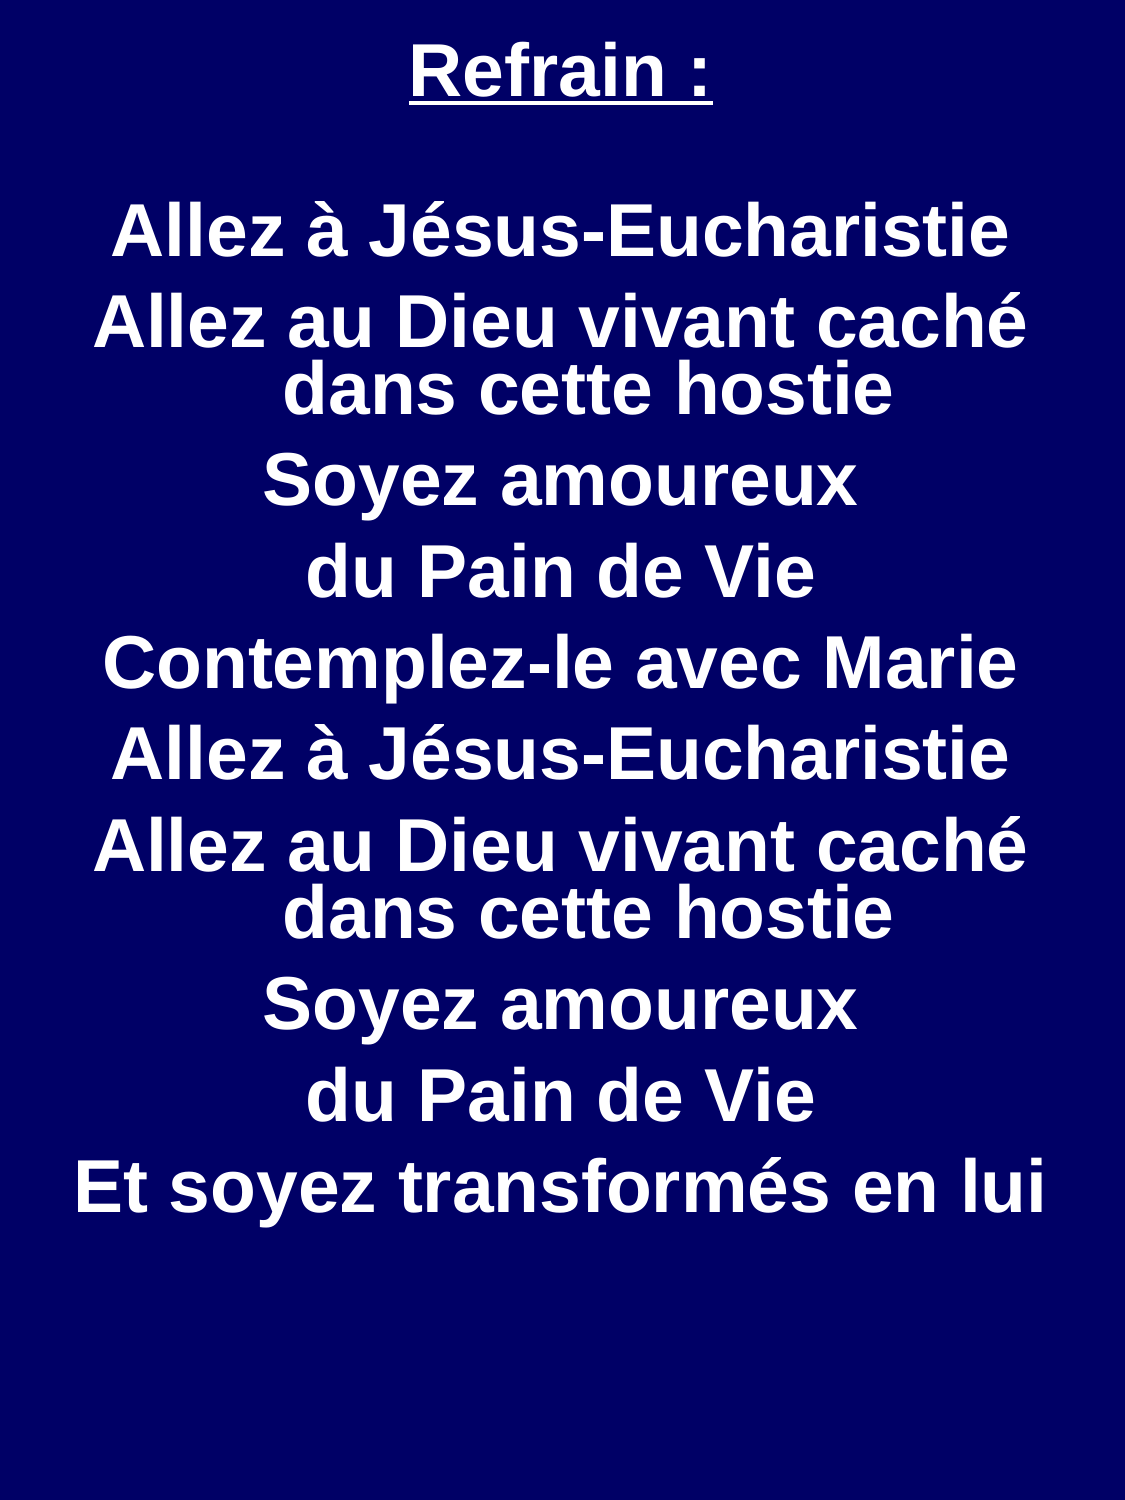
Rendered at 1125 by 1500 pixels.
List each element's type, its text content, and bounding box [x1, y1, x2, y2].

text_box Refrain : Allez à Jésus-Eucharistie Allez au Dieu vivant caché dans cette hostie Soyez amoureux du Pain de Vie Contemplez-le avec Marie Allez à Jésus-Eucharistie Allez au Dieu vivant caché dans cette hostie Soyez amoureux du Pain de Vie Et soyez transformés en lui [11, 35, 1110, 1441]
